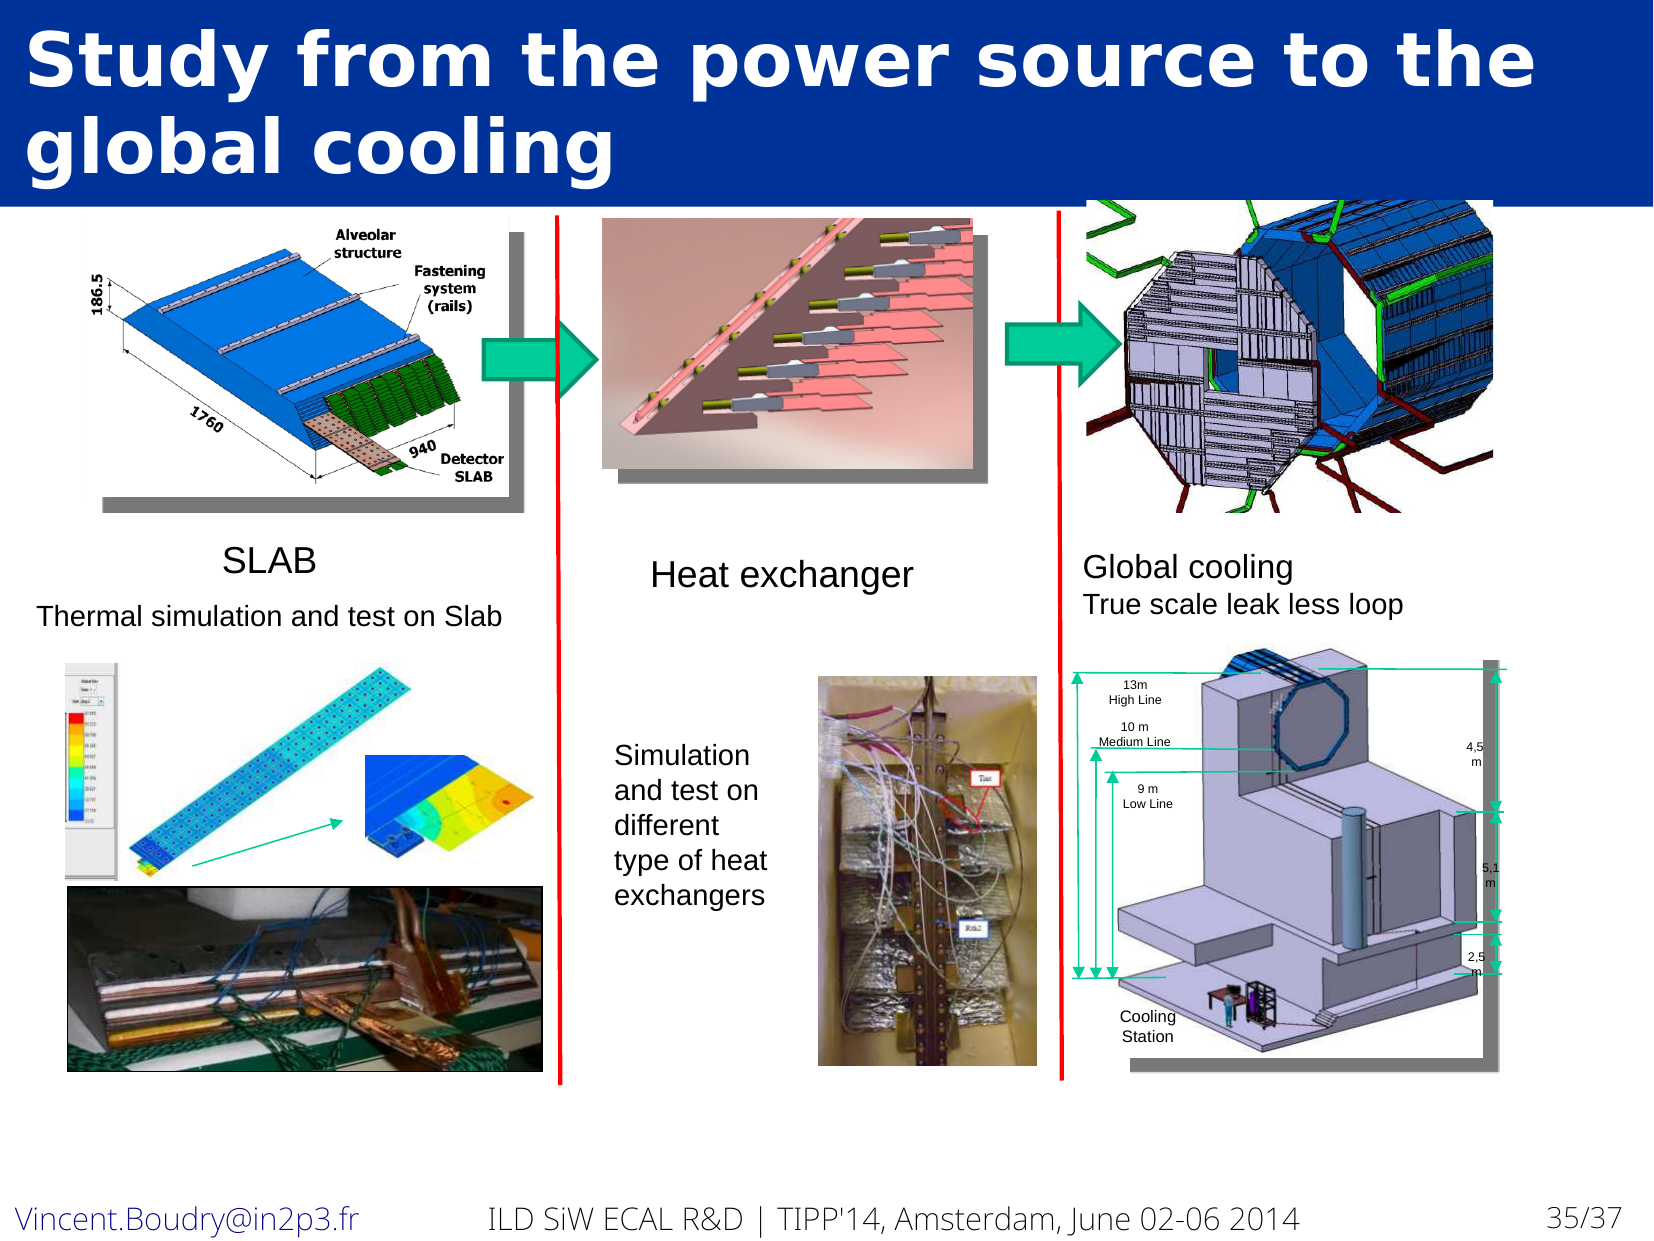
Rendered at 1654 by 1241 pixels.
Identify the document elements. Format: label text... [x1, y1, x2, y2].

picture [68, 887, 542, 1071]
text_box SLAB [207, 528, 347, 589]
text_box 9 m Low Line [1103, 773, 1193, 819]
picture [85, 215, 512, 497]
picture [1114, 643, 1483, 1058]
text_box Thermal simulation and test on Slab [21, 589, 545, 640]
text_box 4,5 m [1446, 730, 1507, 777]
text_box Global cooling True scale leak less loop [1068, 537, 1522, 629]
text_box 5,1 m [1460, 852, 1521, 898]
picture [602, 219, 974, 470]
text_box Heat exchanger [635, 542, 948, 603]
picture [65, 663, 534, 882]
text_box 10 m Medium Line [1080, 711, 1190, 757]
text_box 2,5 m [1446, 940, 1507, 987]
text_box Simulation and test on different type of heat exchangers [599, 728, 786, 919]
title Study from the power source to the global cooling [24, 16, 1635, 192]
text_box Cooling Station [1094, 998, 1202, 1054]
text_box 13m High Line [1090, 668, 1181, 711]
picture [1086, 200, 1494, 513]
picture [818, 676, 1037, 1066]
